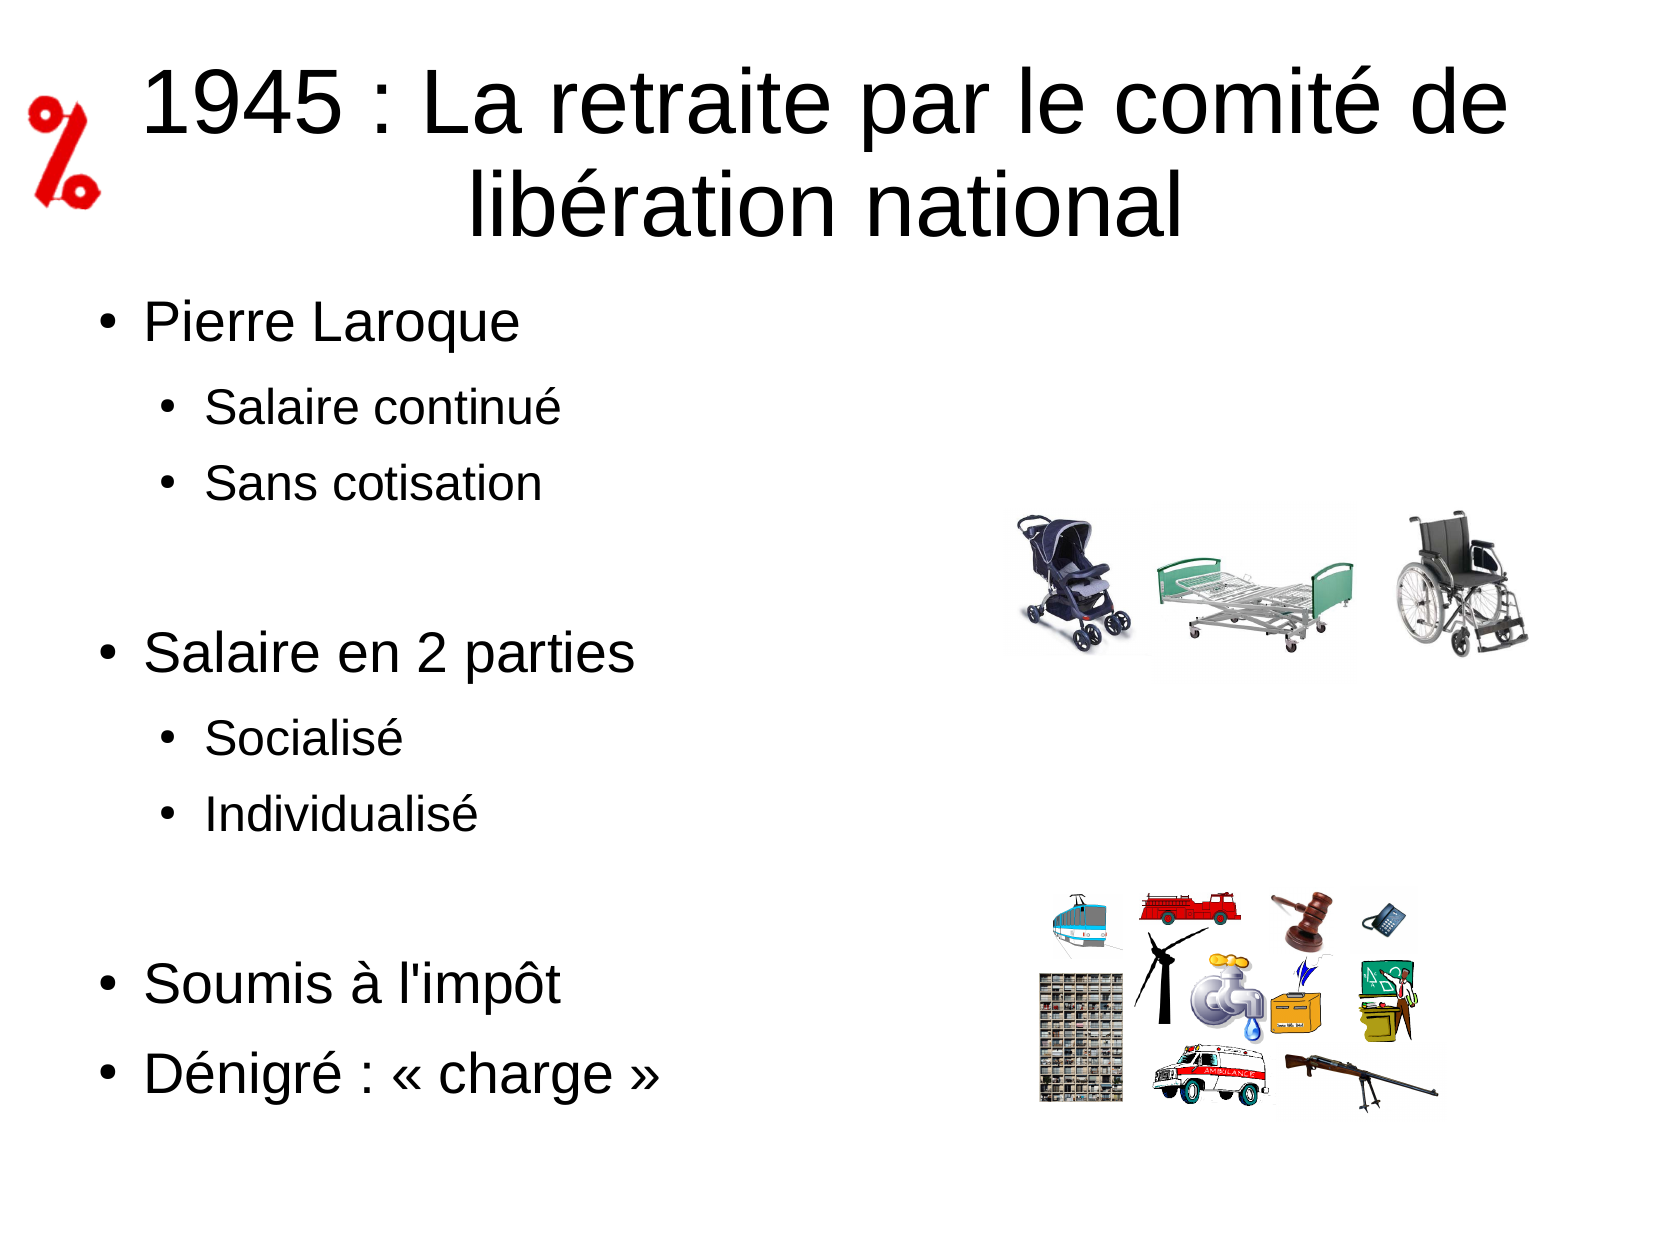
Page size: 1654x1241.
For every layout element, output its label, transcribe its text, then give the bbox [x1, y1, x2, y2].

picture [1039, 973, 1123, 1102]
picture [1350, 886, 1418, 954]
picture [1131, 887, 1447, 1123]
picture [1053, 894, 1123, 959]
picture [0, 88, 82, 219]
picture [1384, 506, 1536, 661]
list Pierre Laroque Salaire continué Sans cotisation Salaire en 2 parties Socialisé Individualisé Soumis à l'impôt Dénigré : « charge » [82, 290, 809, 1109]
picture [1003, 501, 1357, 684]
title 1945 : La retraite par le comité de libération national [82, 50, 1571, 256]
